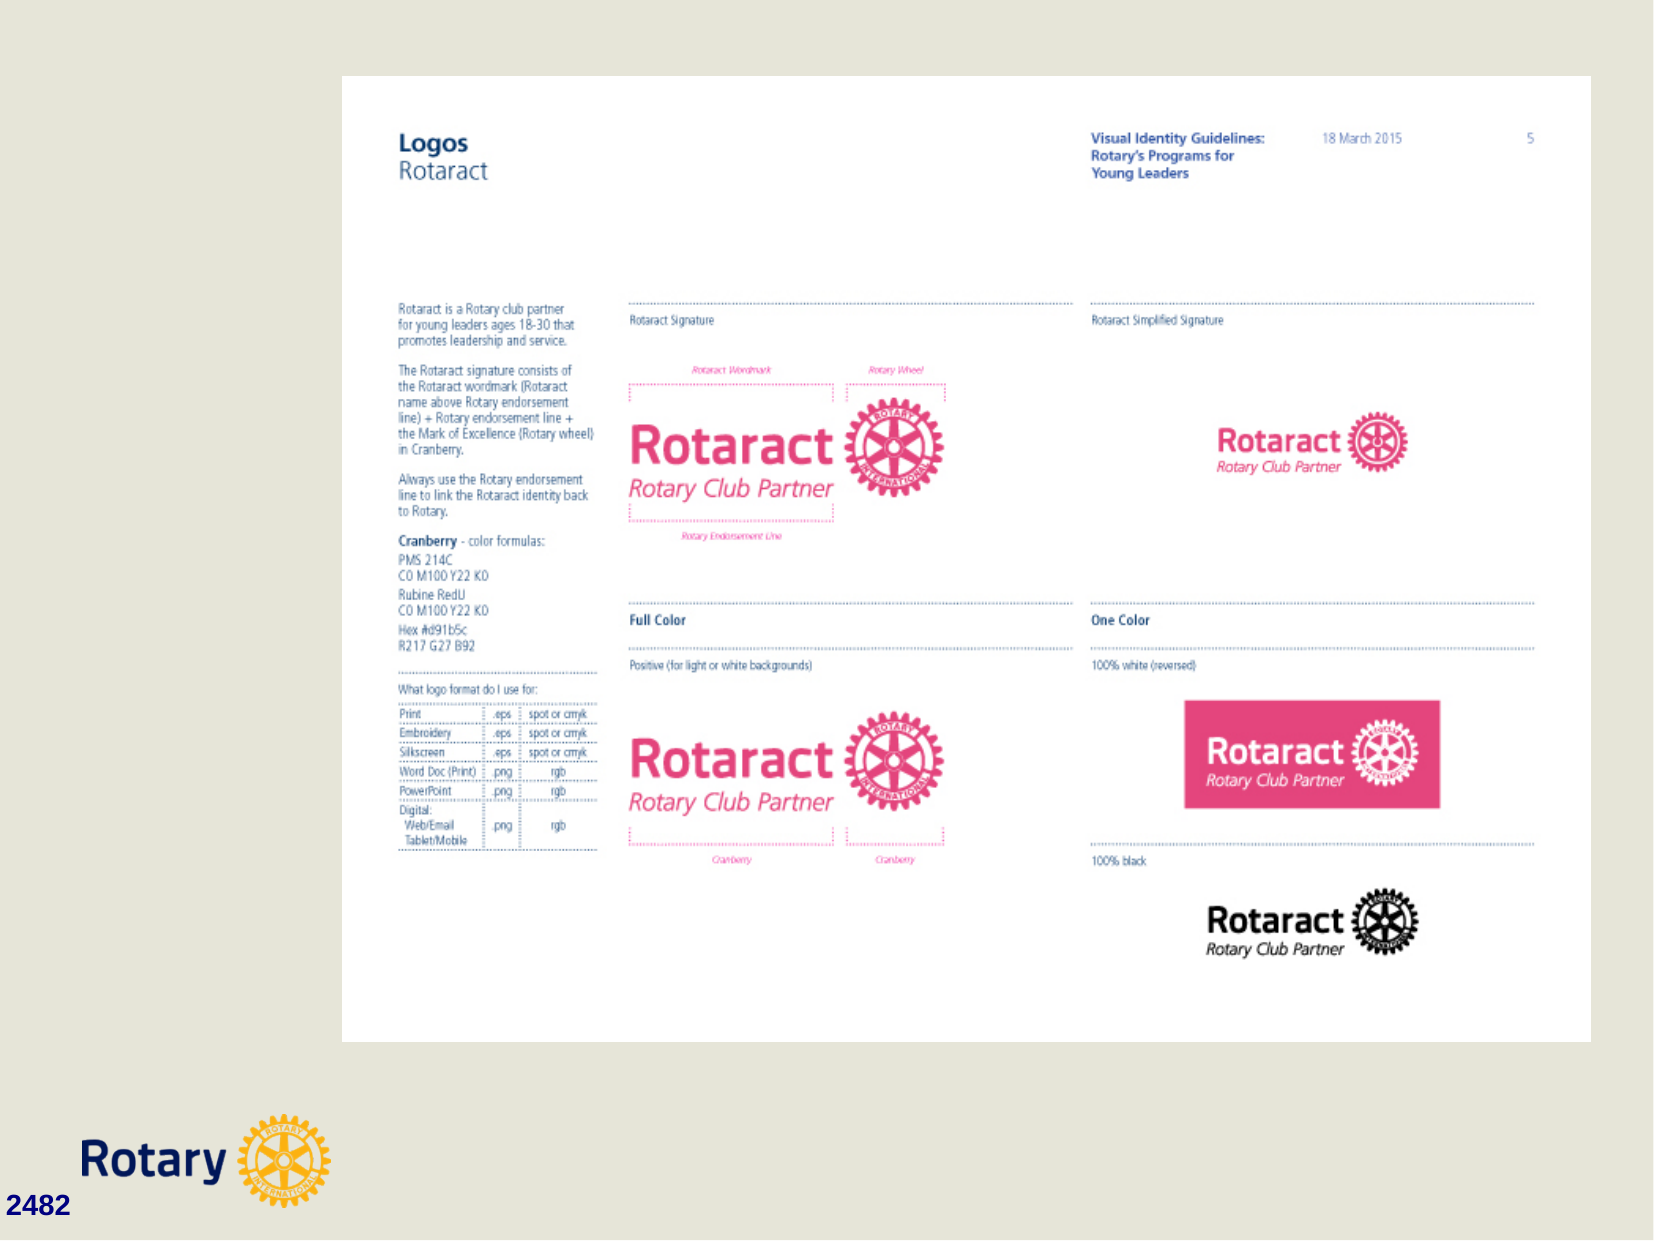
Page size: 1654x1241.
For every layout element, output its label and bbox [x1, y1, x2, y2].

picture [342, 76, 1591, 1042]
